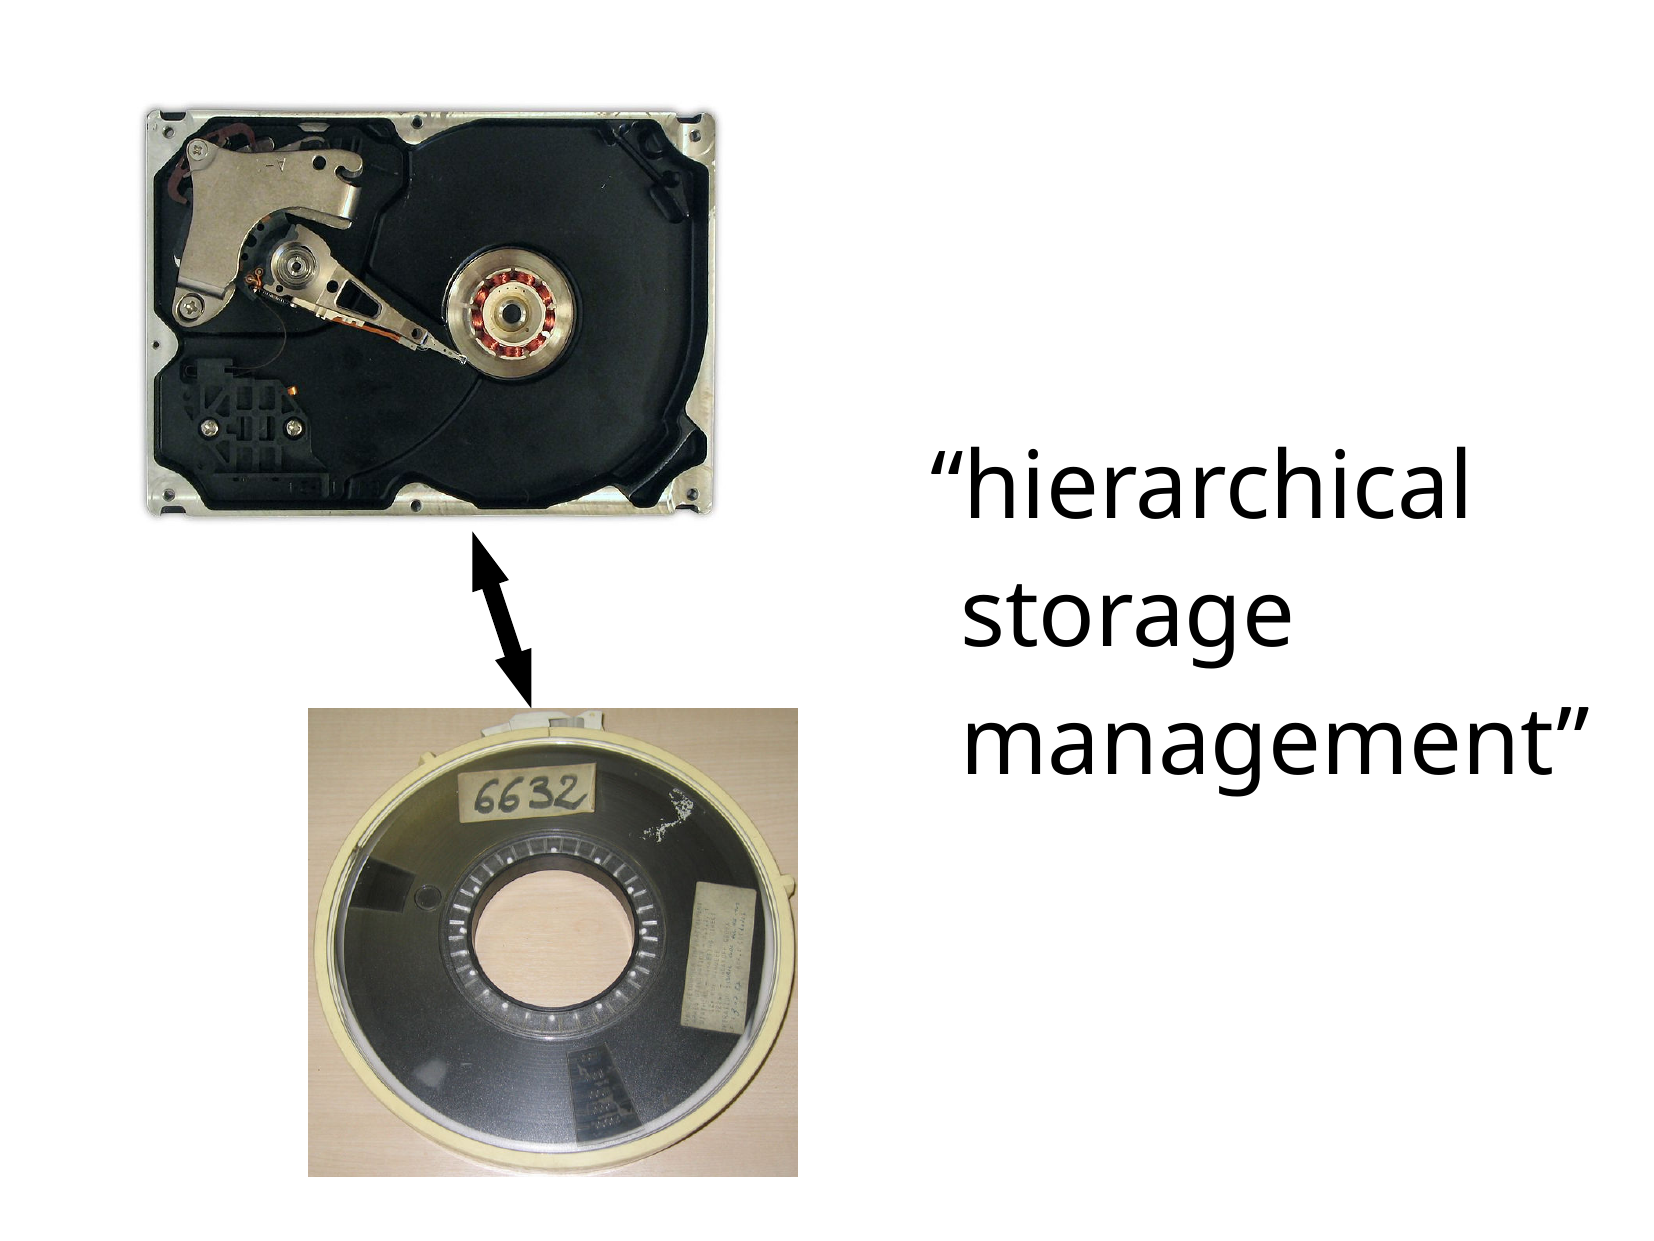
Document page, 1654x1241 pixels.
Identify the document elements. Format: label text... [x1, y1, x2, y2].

picture [118, 93, 744, 532]
picture [308, 708, 798, 1177]
text_box “hierarchical storage management” [915, 410, 1650, 768]
